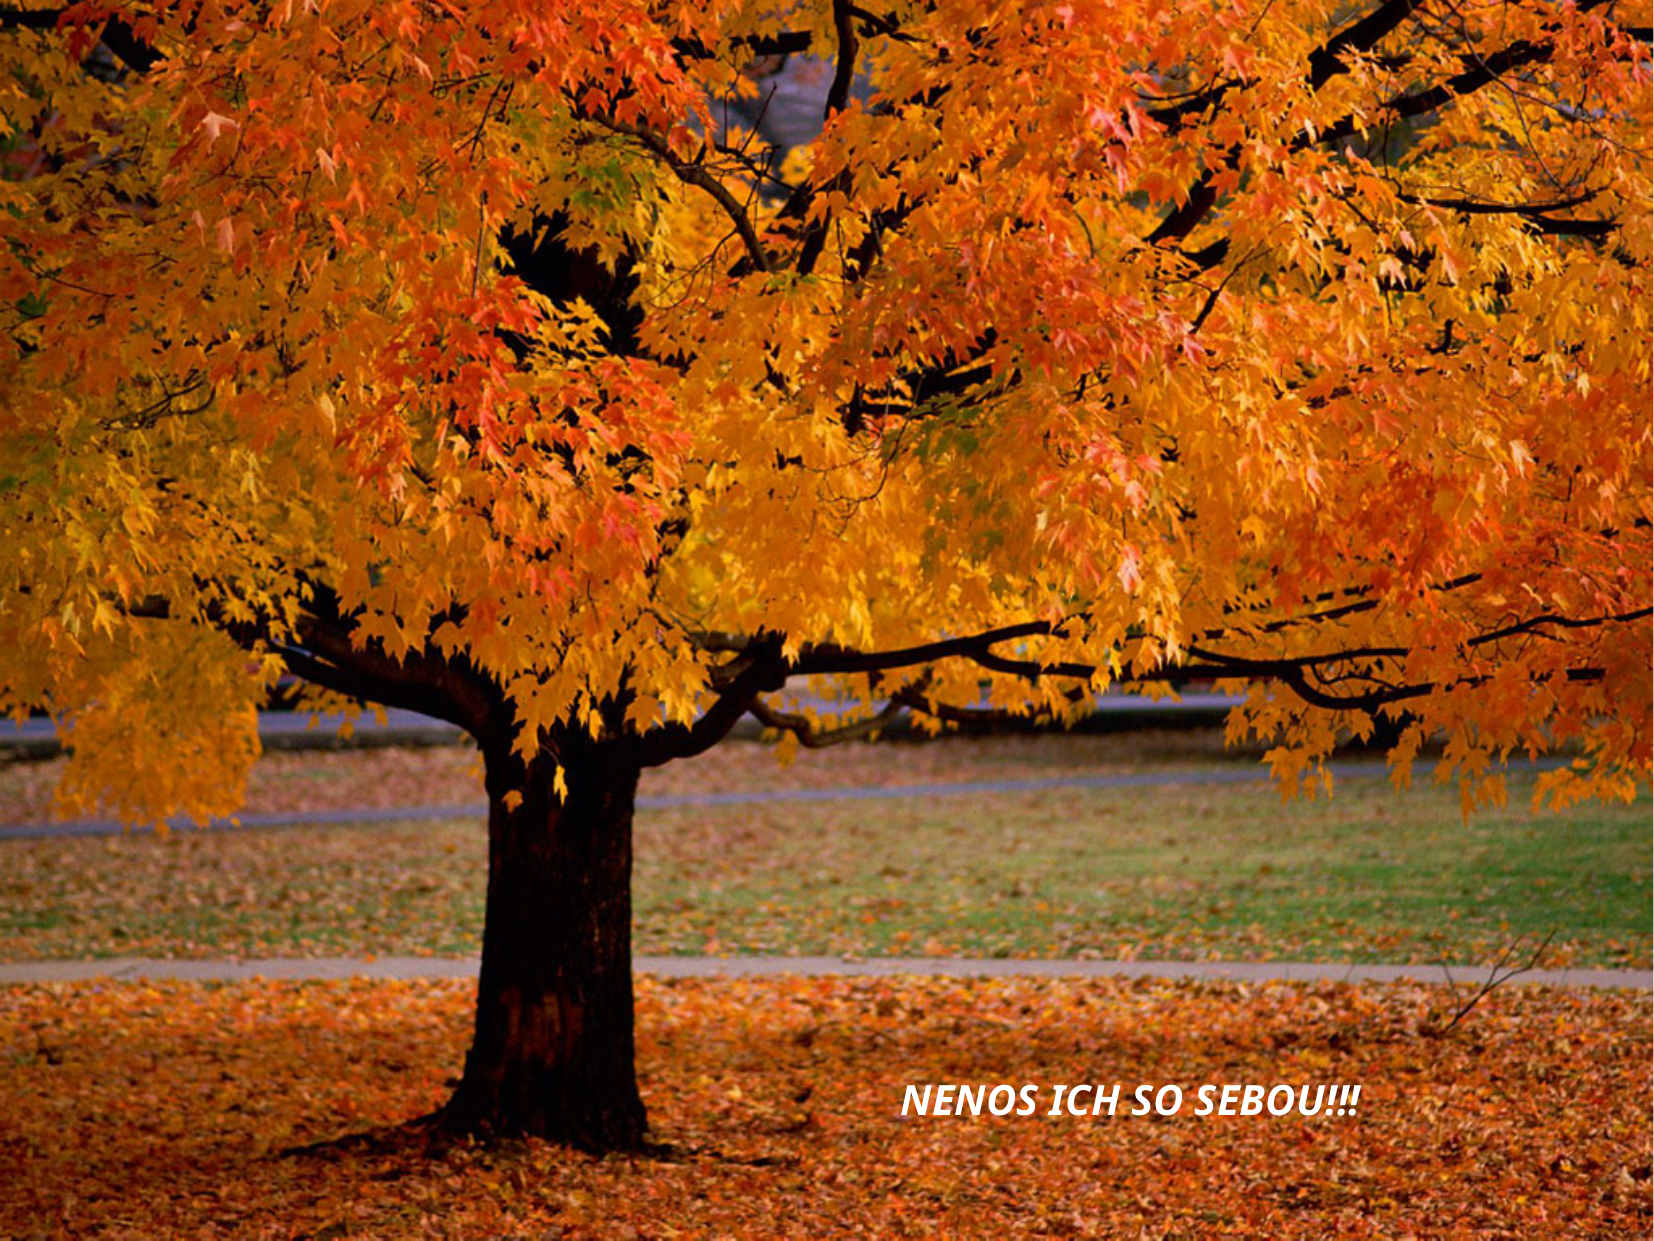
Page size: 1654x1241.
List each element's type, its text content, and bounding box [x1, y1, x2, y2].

text_box NENOS ICH SO SEBOU!!! [885, 1062, 1536, 1137]
picture [0, 0, 1654, 1241]
